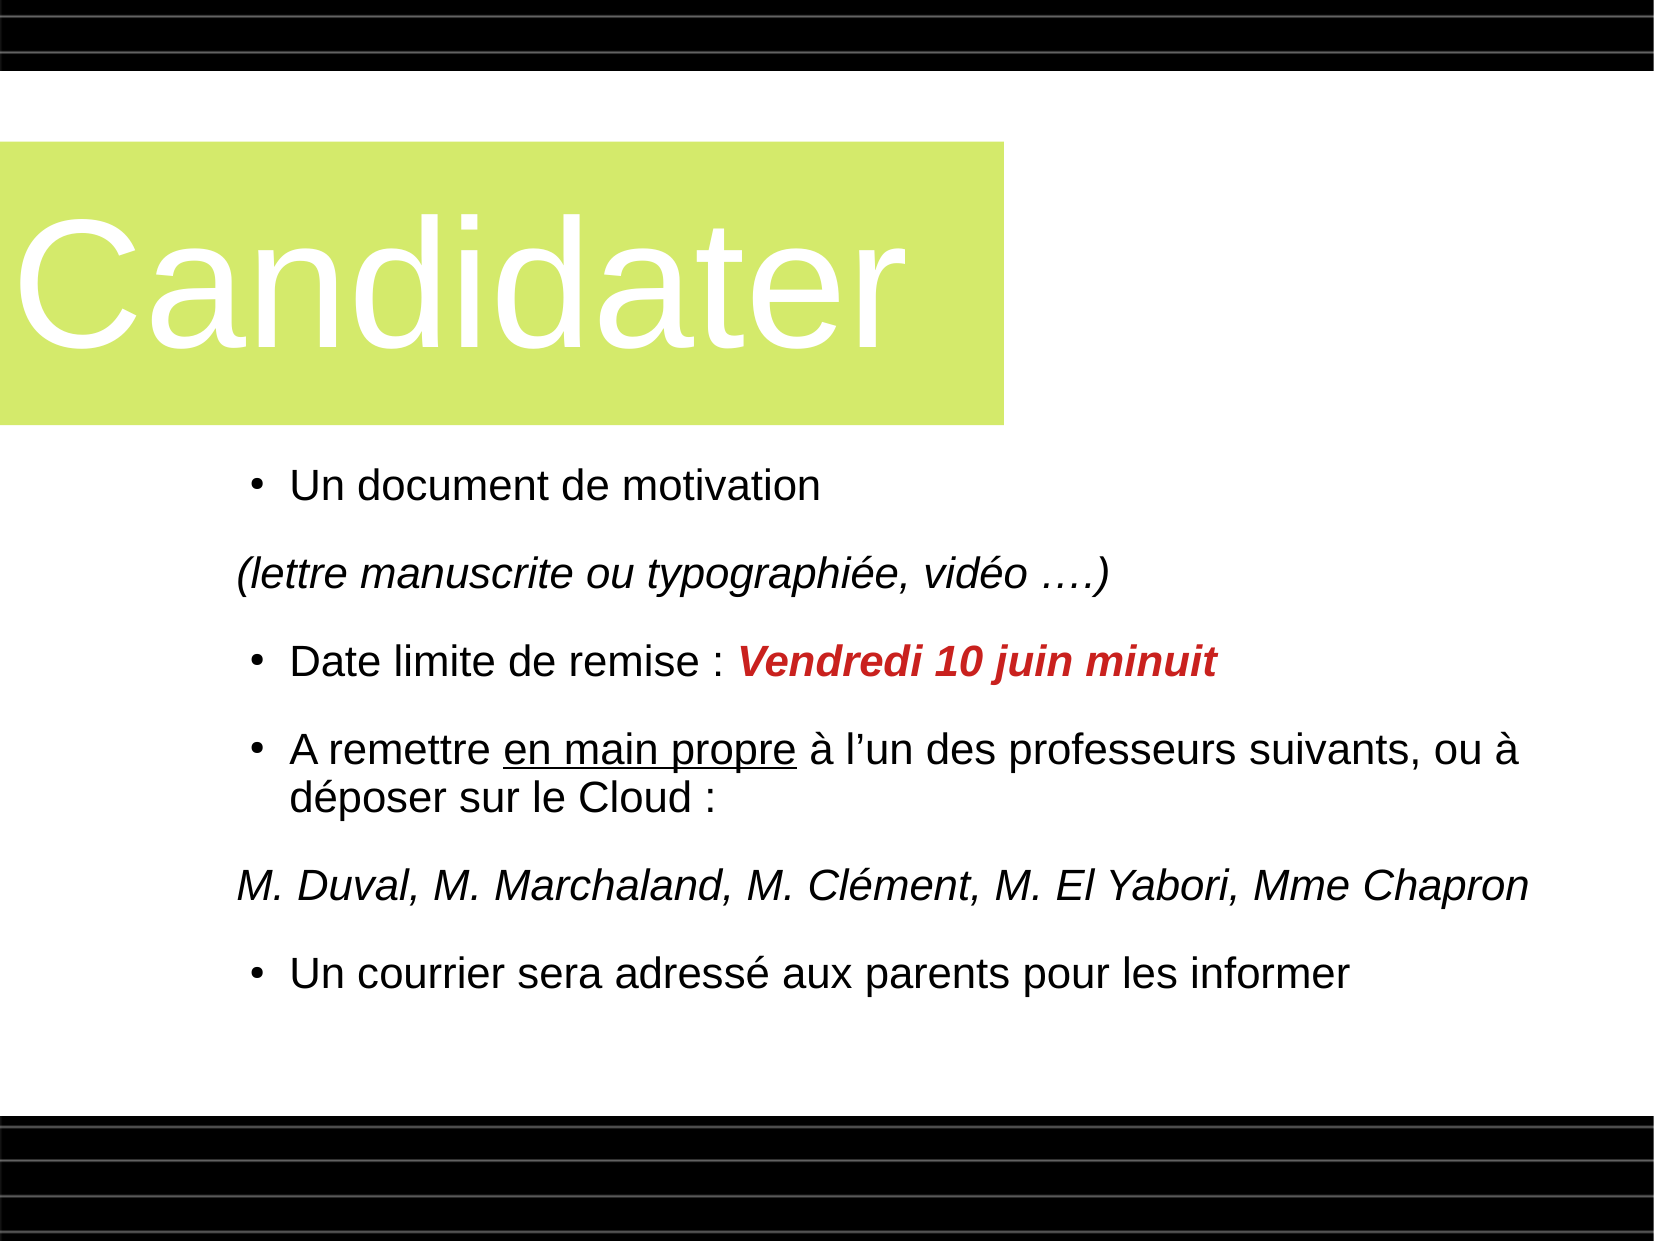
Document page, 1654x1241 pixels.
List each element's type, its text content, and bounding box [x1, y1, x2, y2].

picture [0, 0, 1654, 71]
title Candidater [0, 141, 1004, 426]
list Un document de motivation (lettre manuscrite ou typographiée, vidéo ….) Date limite de remise : Vendredi 10 juin minuit A remettre en main propre à l’un des professeurs suivants, ou à déposer sur le Cloud : M. Duval, M. Marchaland, M. Clément, M. El Yabori, Mme Chapron Un courrier sera adressé aux parents pour les informer [236, 460, 1619, 1004]
picture [0, 1116, 1654, 1241]
